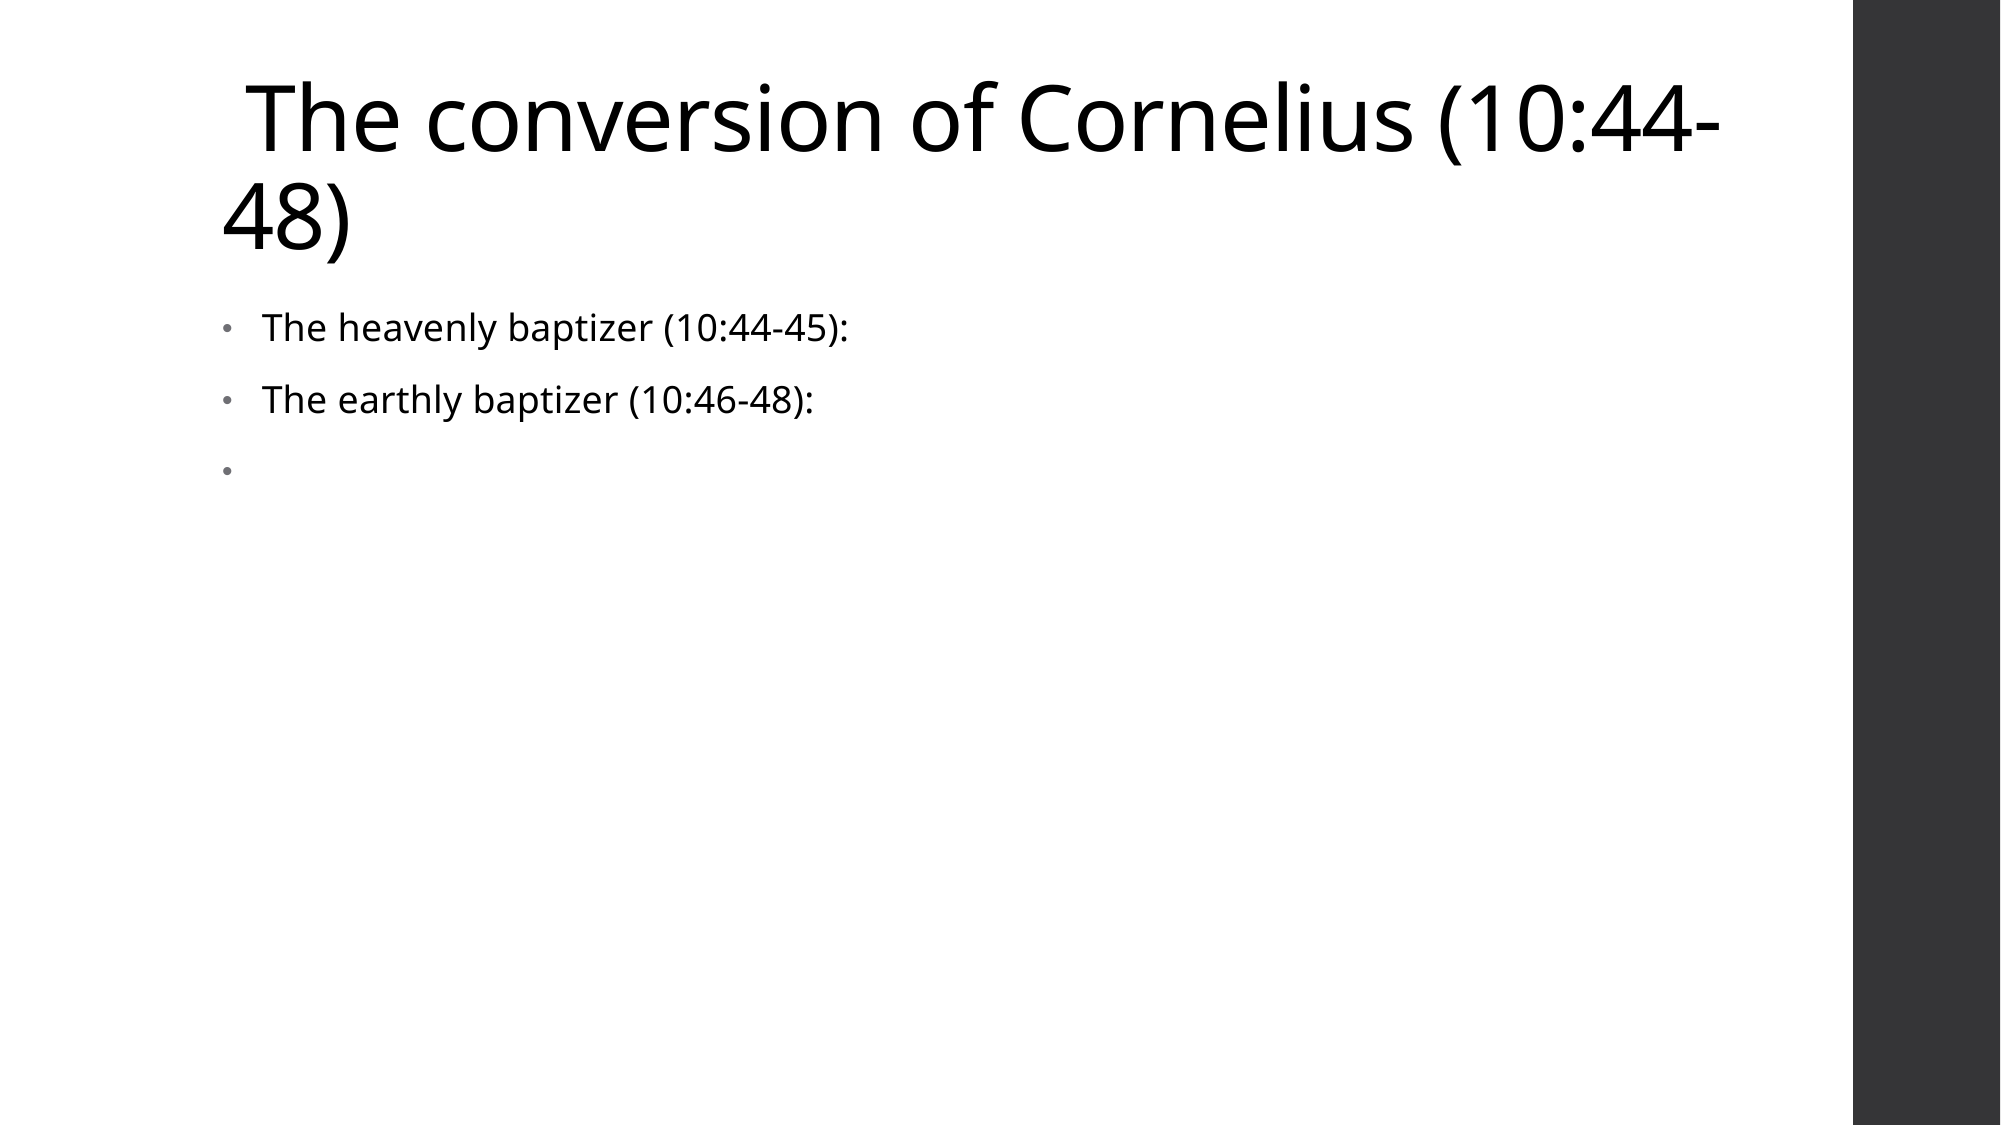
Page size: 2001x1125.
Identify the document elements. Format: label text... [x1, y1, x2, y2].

title The conversion of Cornelius (10:44-48) [206, 60, 1797, 278]
list The heavenly baptizer (10:44-45): The earthly baptizer (10:46-48): [206, 299, 1617, 1014]
